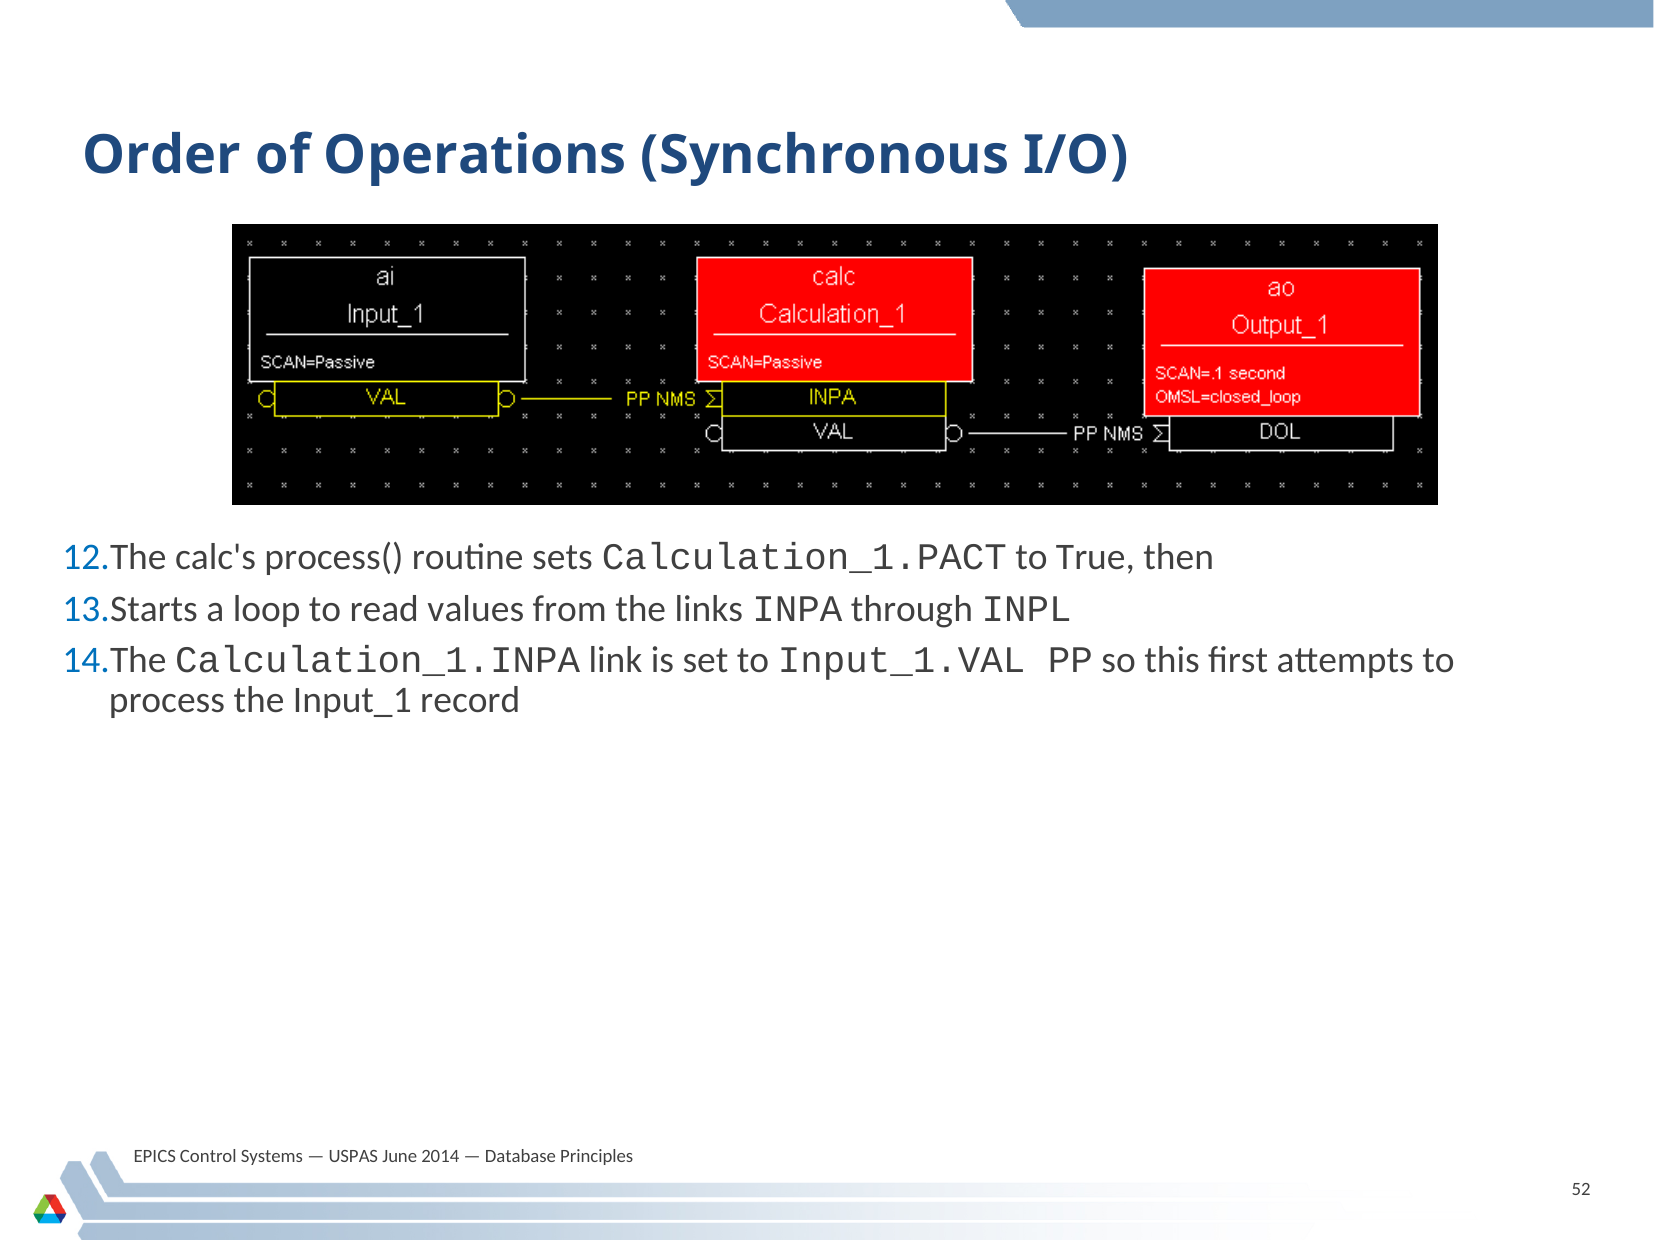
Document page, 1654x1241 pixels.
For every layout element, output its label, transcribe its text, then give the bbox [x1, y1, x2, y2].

list The calc's process() routine sets Calculation_1.PACT to True, then Starts a loop to read values from the links INPA through INPL The Calculation_1.INPA link is set to Input_1.VAL PP so this first attempts to process the Input_1 record [62, 538, 1498, 784]
picture [0, 0, 1654, 29]
title Order of Operations (Synchronous I/O) [82, 121, 1571, 185]
picture [0, 1143, 1654, 1240]
picture [232, 224, 1438, 505]
